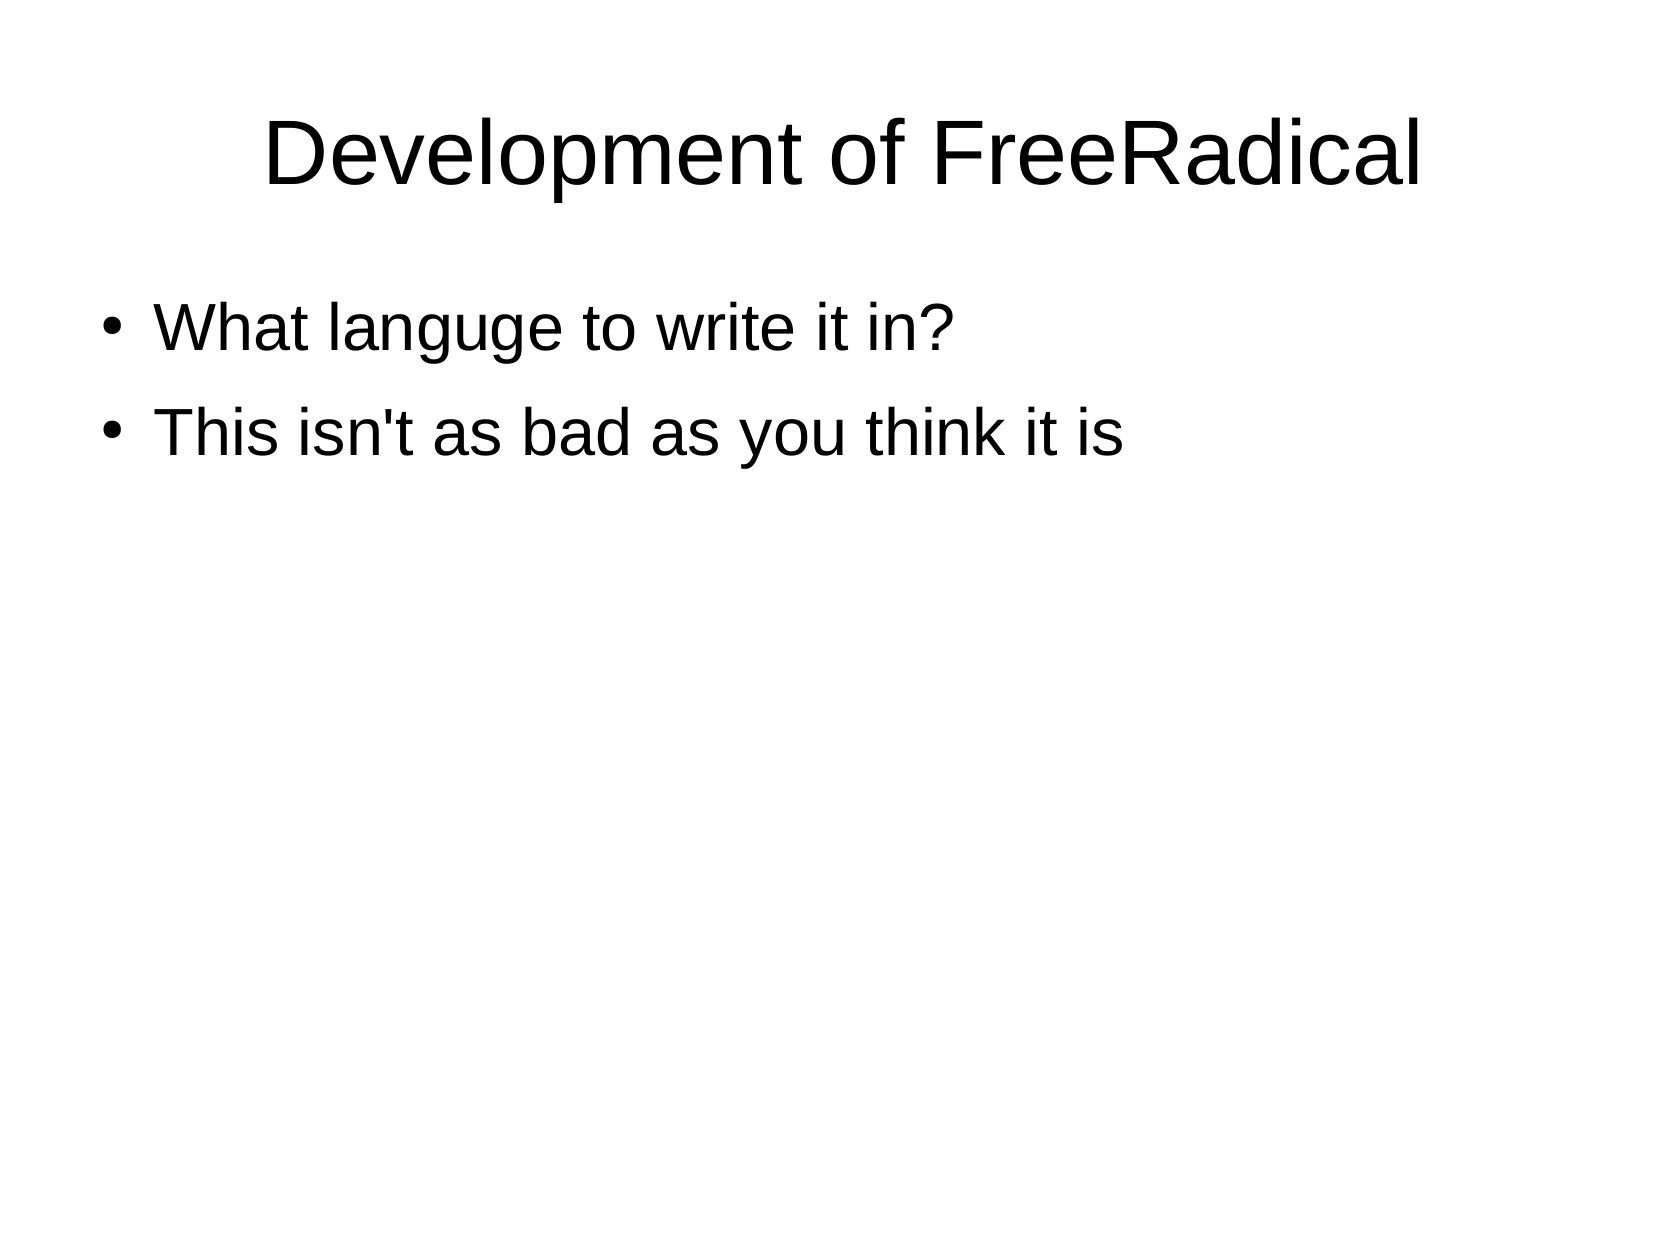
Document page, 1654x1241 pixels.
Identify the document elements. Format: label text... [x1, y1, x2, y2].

list What languge to write it in? This isn't as bad as you think it is [82, 290, 1571, 1010]
title Development of FreeRadical [82, 49, 1571, 257]
